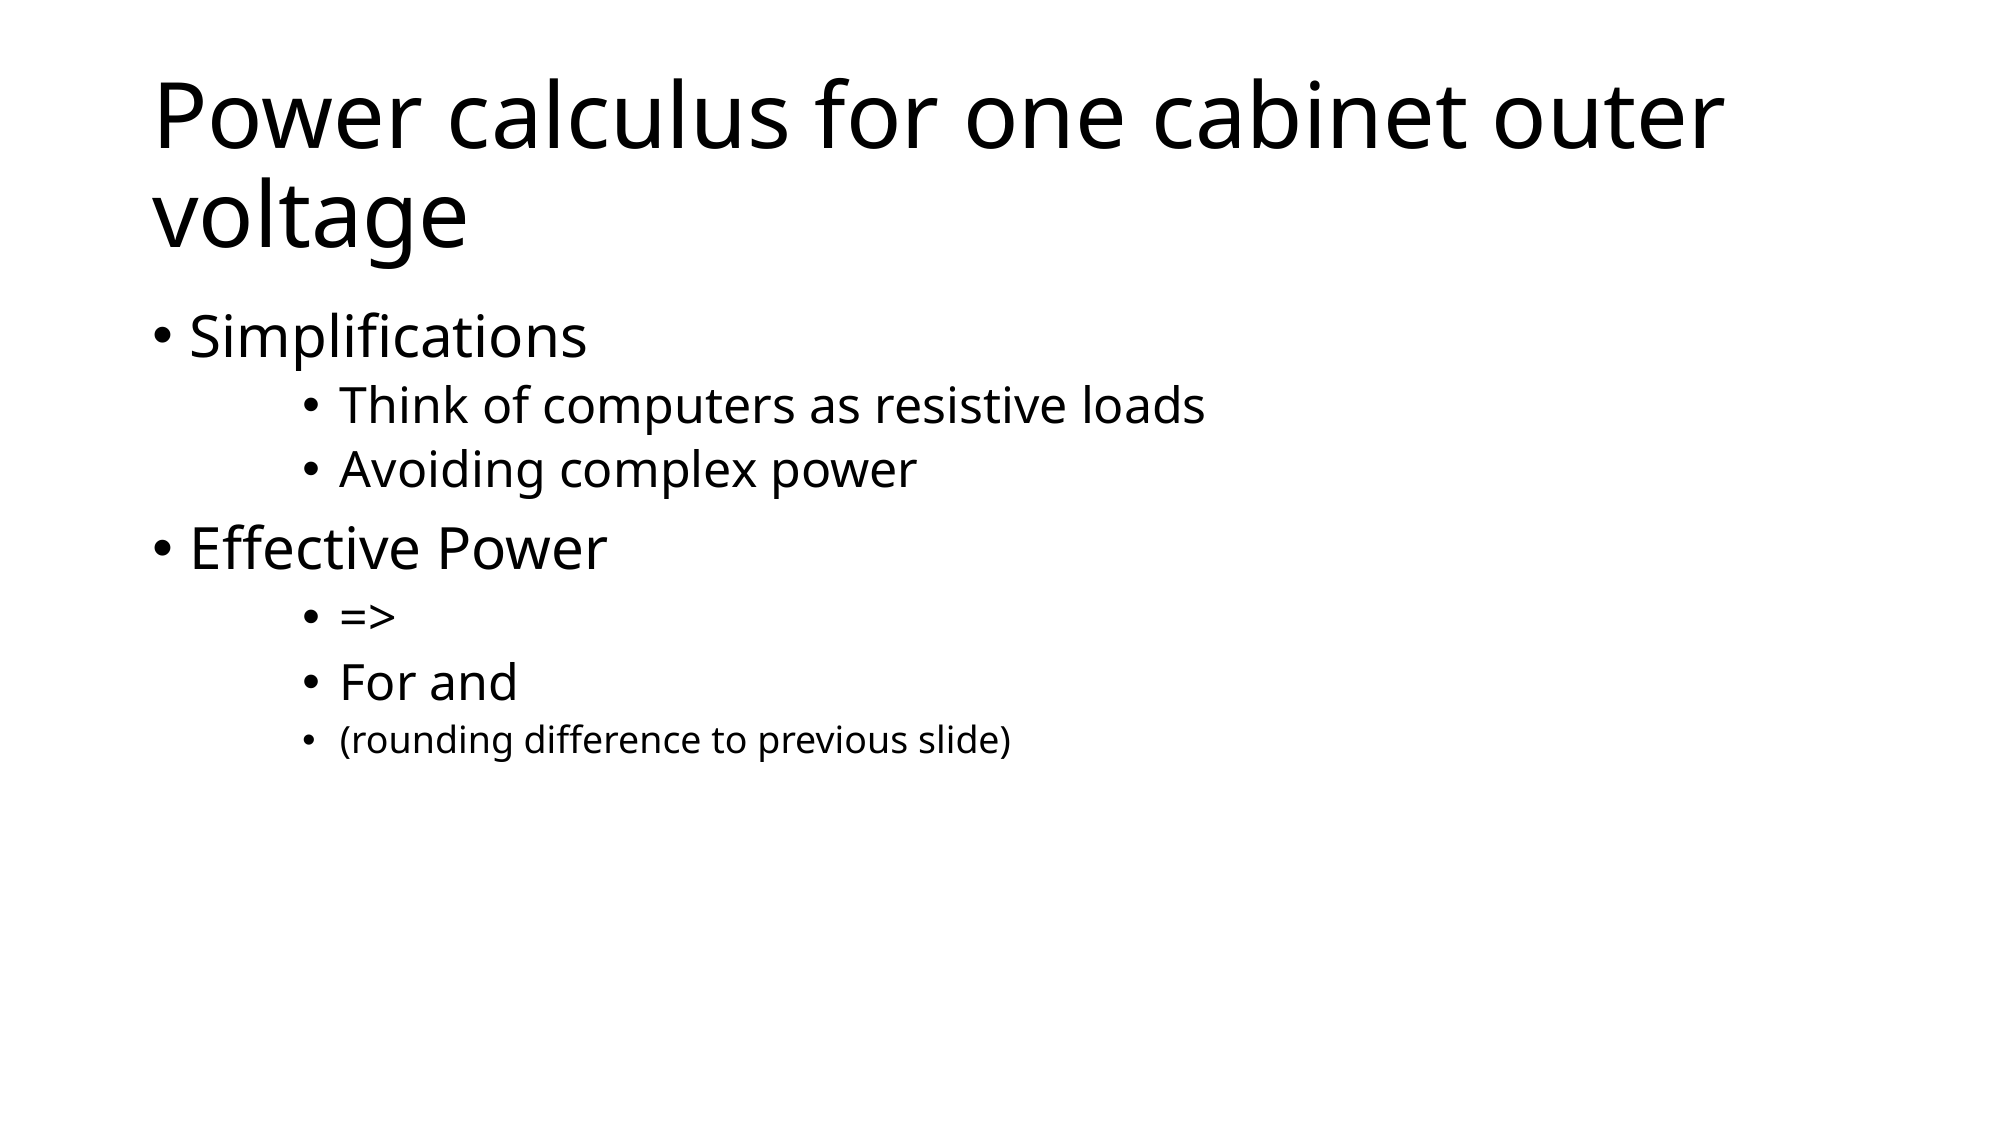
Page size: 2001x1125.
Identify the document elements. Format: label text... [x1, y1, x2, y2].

list Simplifications Think of computers as resistive loads Avoiding complex power Effective Power => For and (rounding difference to previous slide) [137, 299, 1863, 1014]
title Power calculus for one cabinet outer voltage [137, 59, 1863, 278]
